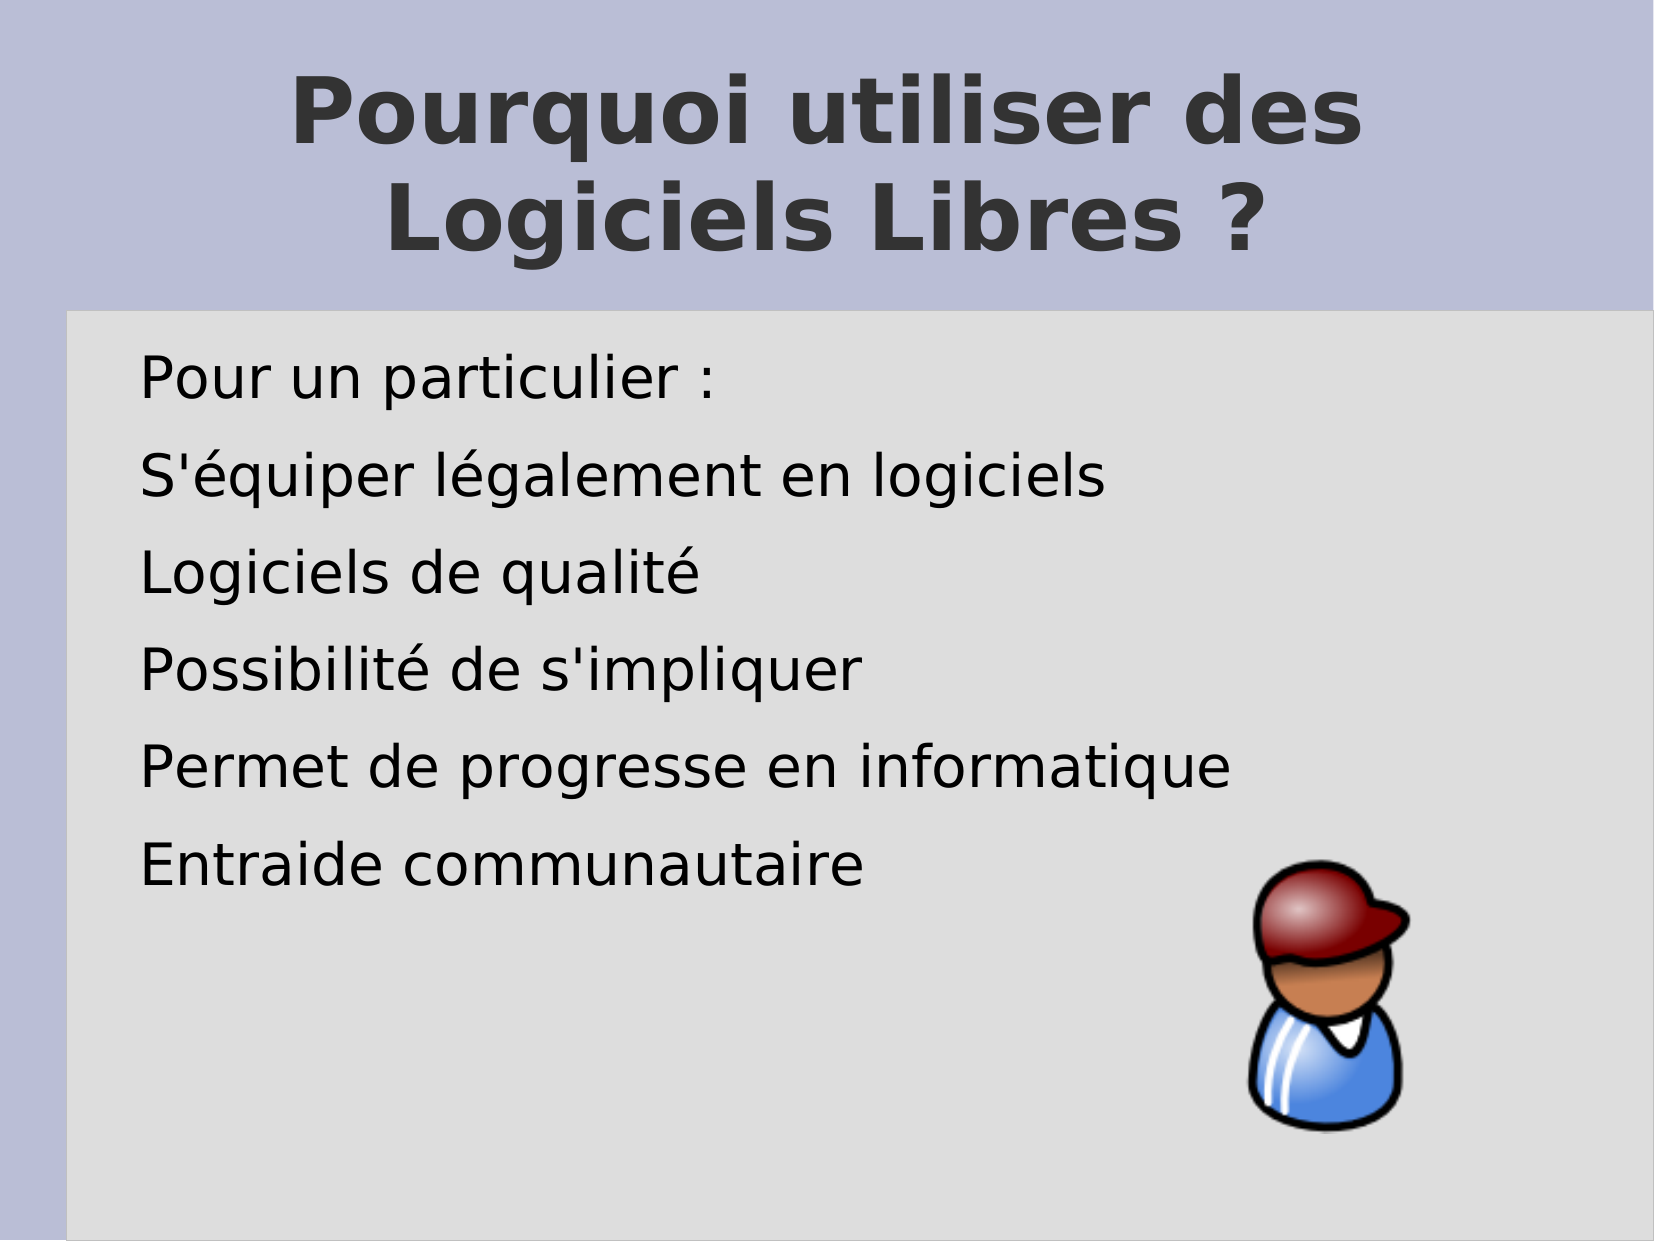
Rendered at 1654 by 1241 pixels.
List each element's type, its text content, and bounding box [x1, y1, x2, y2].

list Pour un particulier : S'équiper légalement en logiciels Logiciels de qualité Possibilité de s'impliquer Permet de progresse en informatique Entraide communautaire [121, 344, 1534, 1127]
picture [1181, 849, 1465, 1134]
title Pourquoi utiliser des Logiciels Libres ? [121, 58, 1534, 273]
